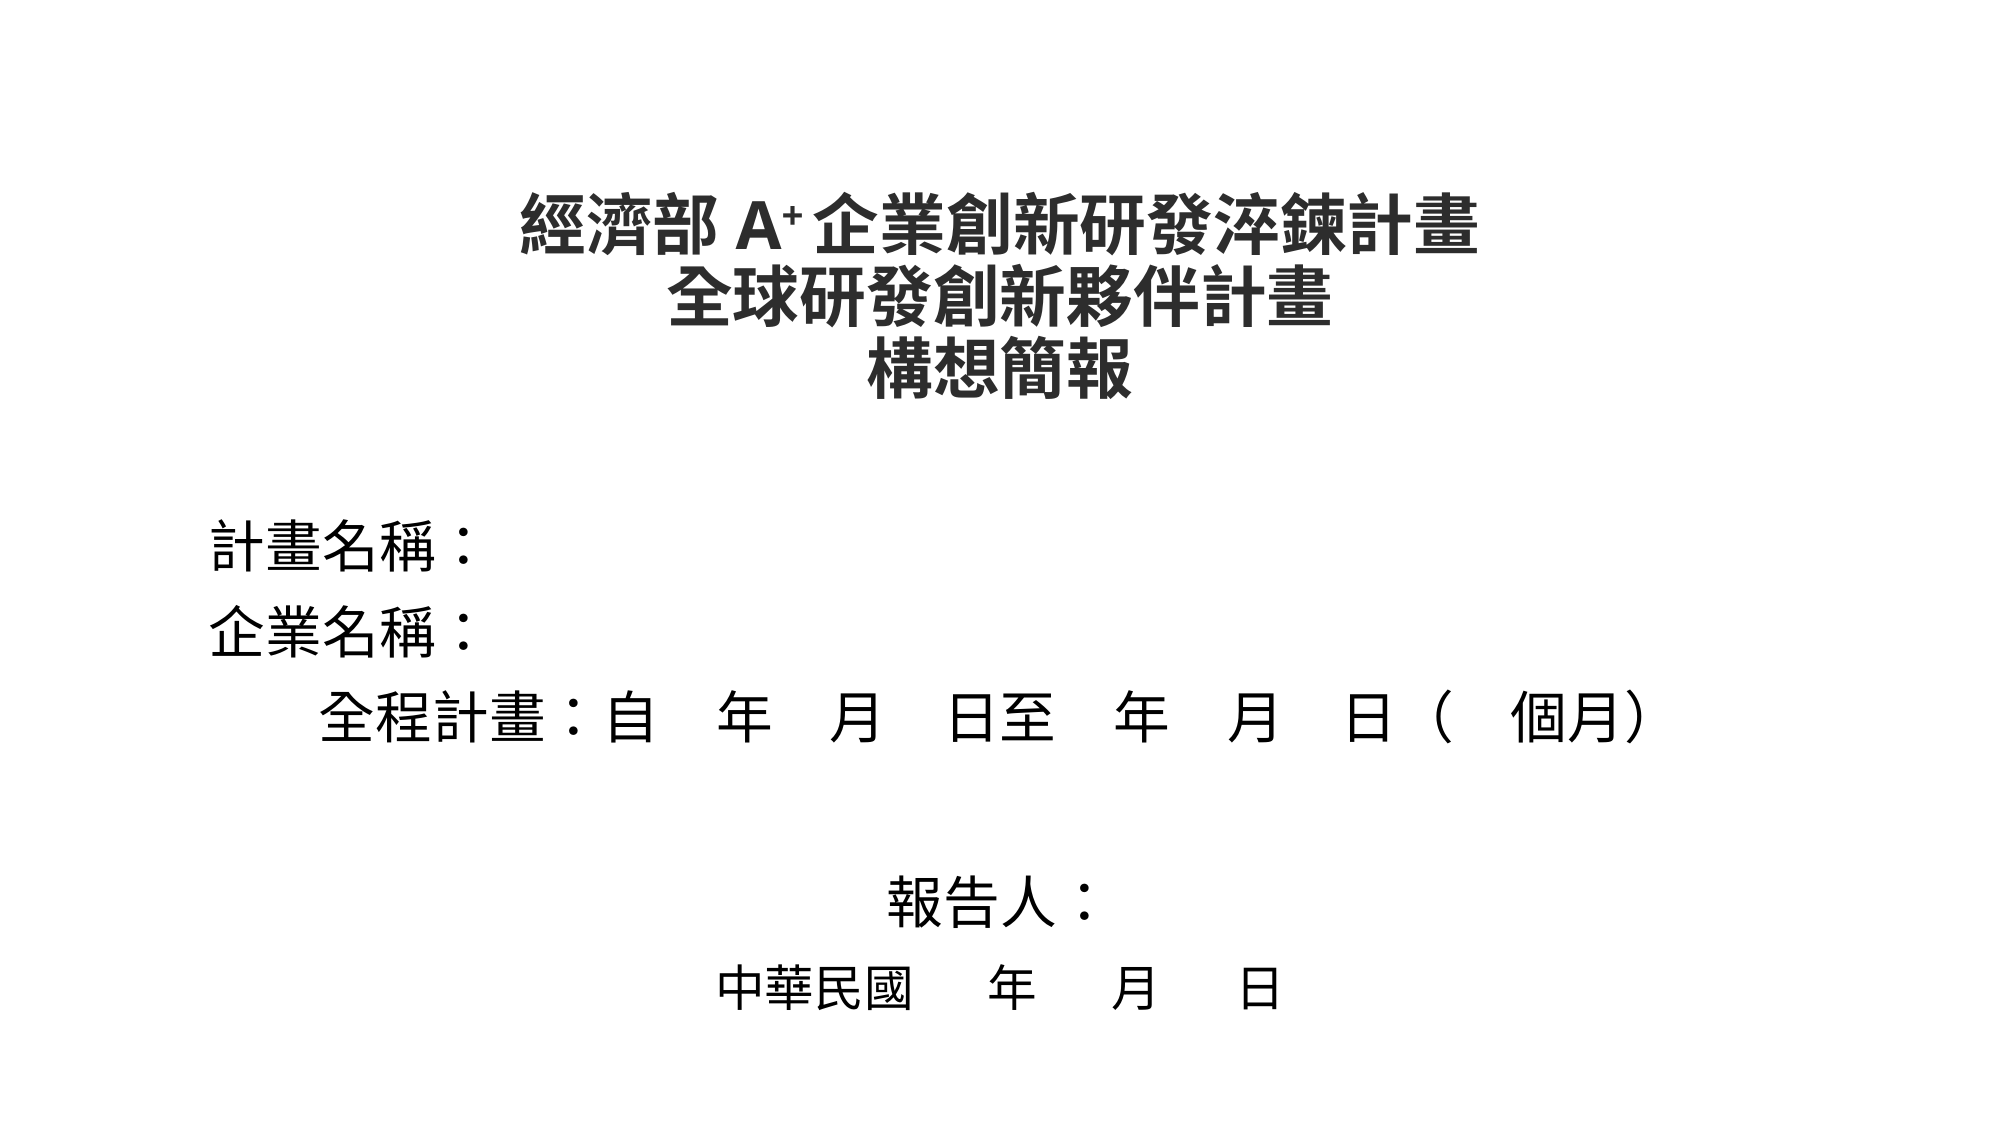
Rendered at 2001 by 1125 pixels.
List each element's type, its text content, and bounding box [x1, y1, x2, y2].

subtitle 計畫名稱： 企業名稱： 全程計畫：自 年 月 日至 年 月 日（ 個月） 報告人： 中華民國 年 月 日 [193, 496, 1807, 1027]
title 經濟部A+企業創新研發淬鍊計畫 全球研發創新夥伴計畫 構想簡報 [249, 184, 1750, 419]
